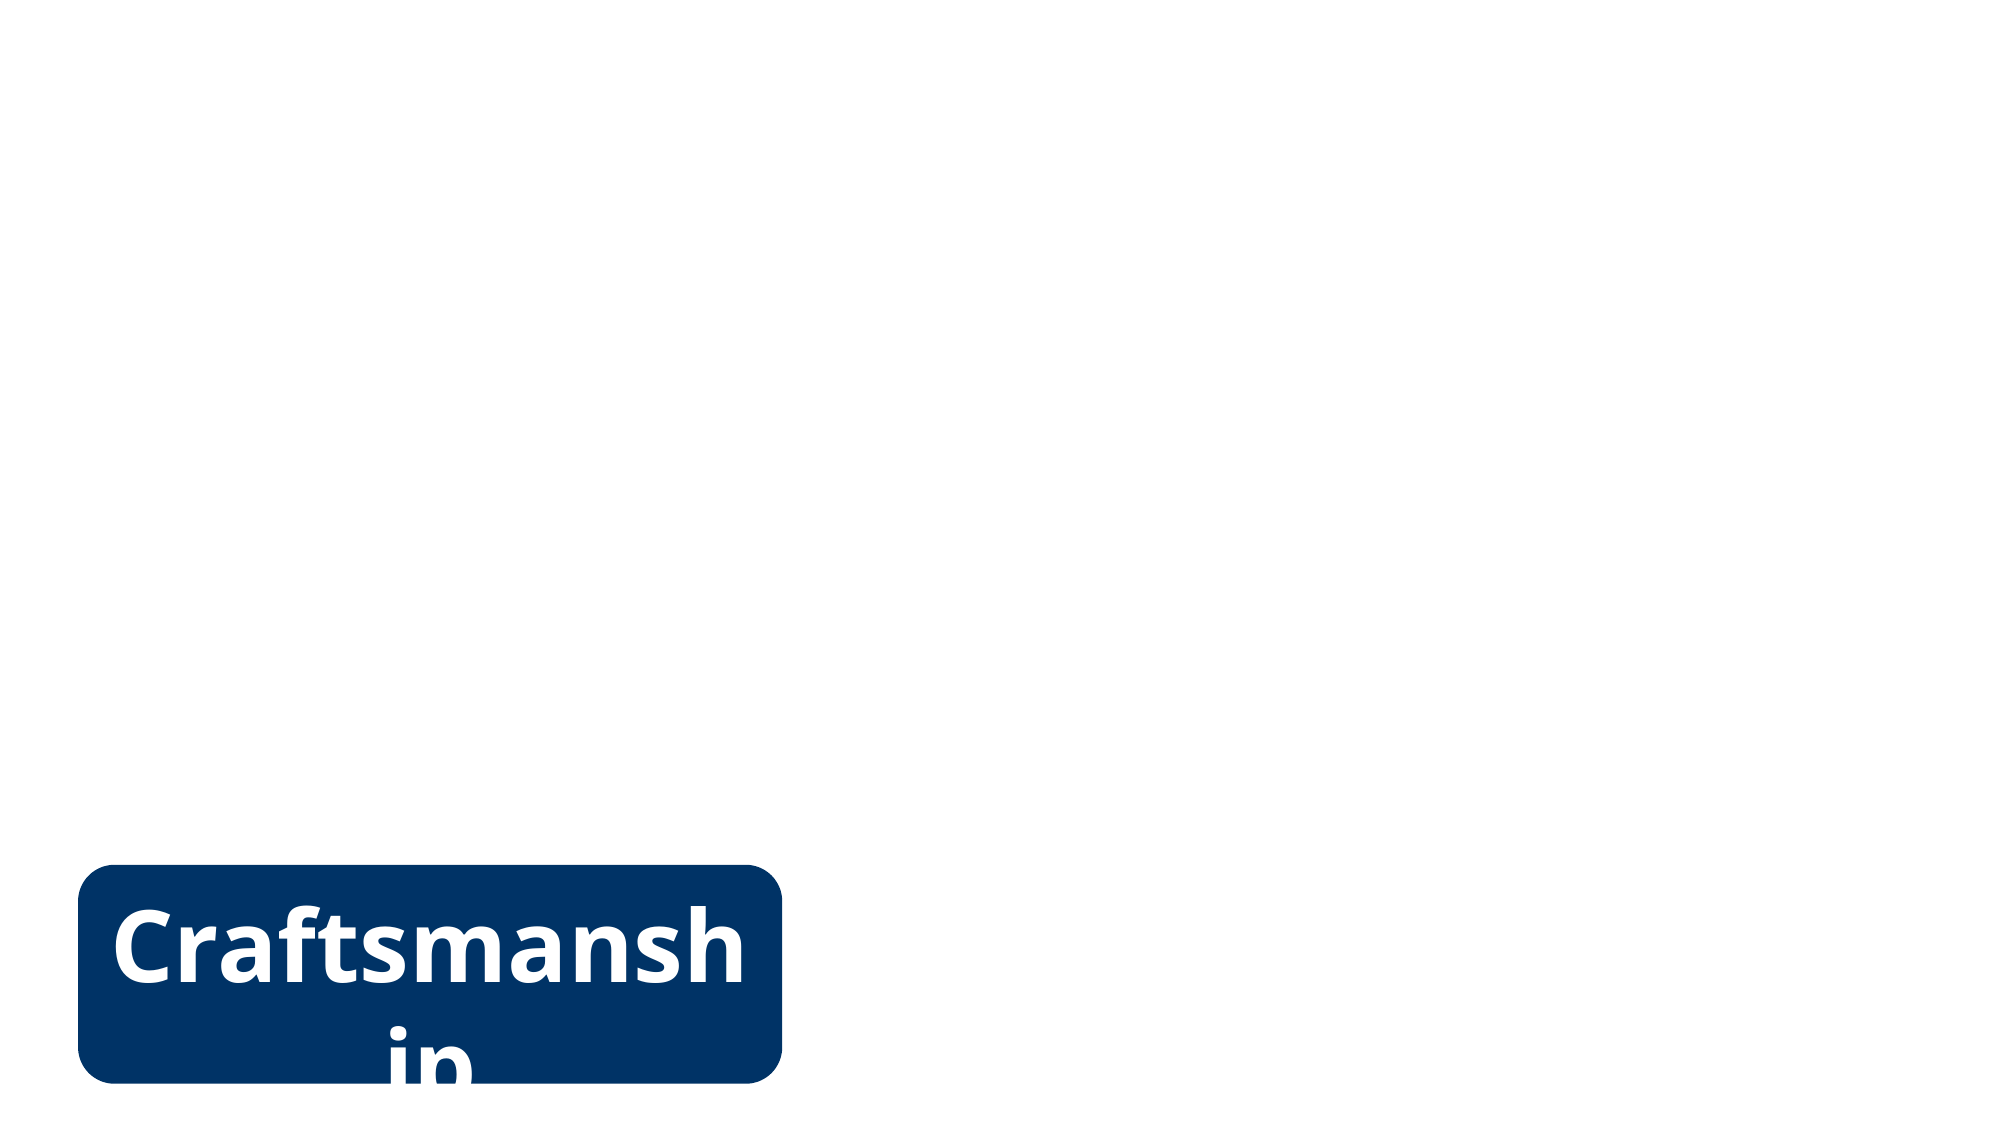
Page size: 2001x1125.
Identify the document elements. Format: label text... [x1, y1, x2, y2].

text_box Craftsmanship [436, 1058, 457, 1084]
text_box Craftsmanship [78, 864, 783, 1084]
